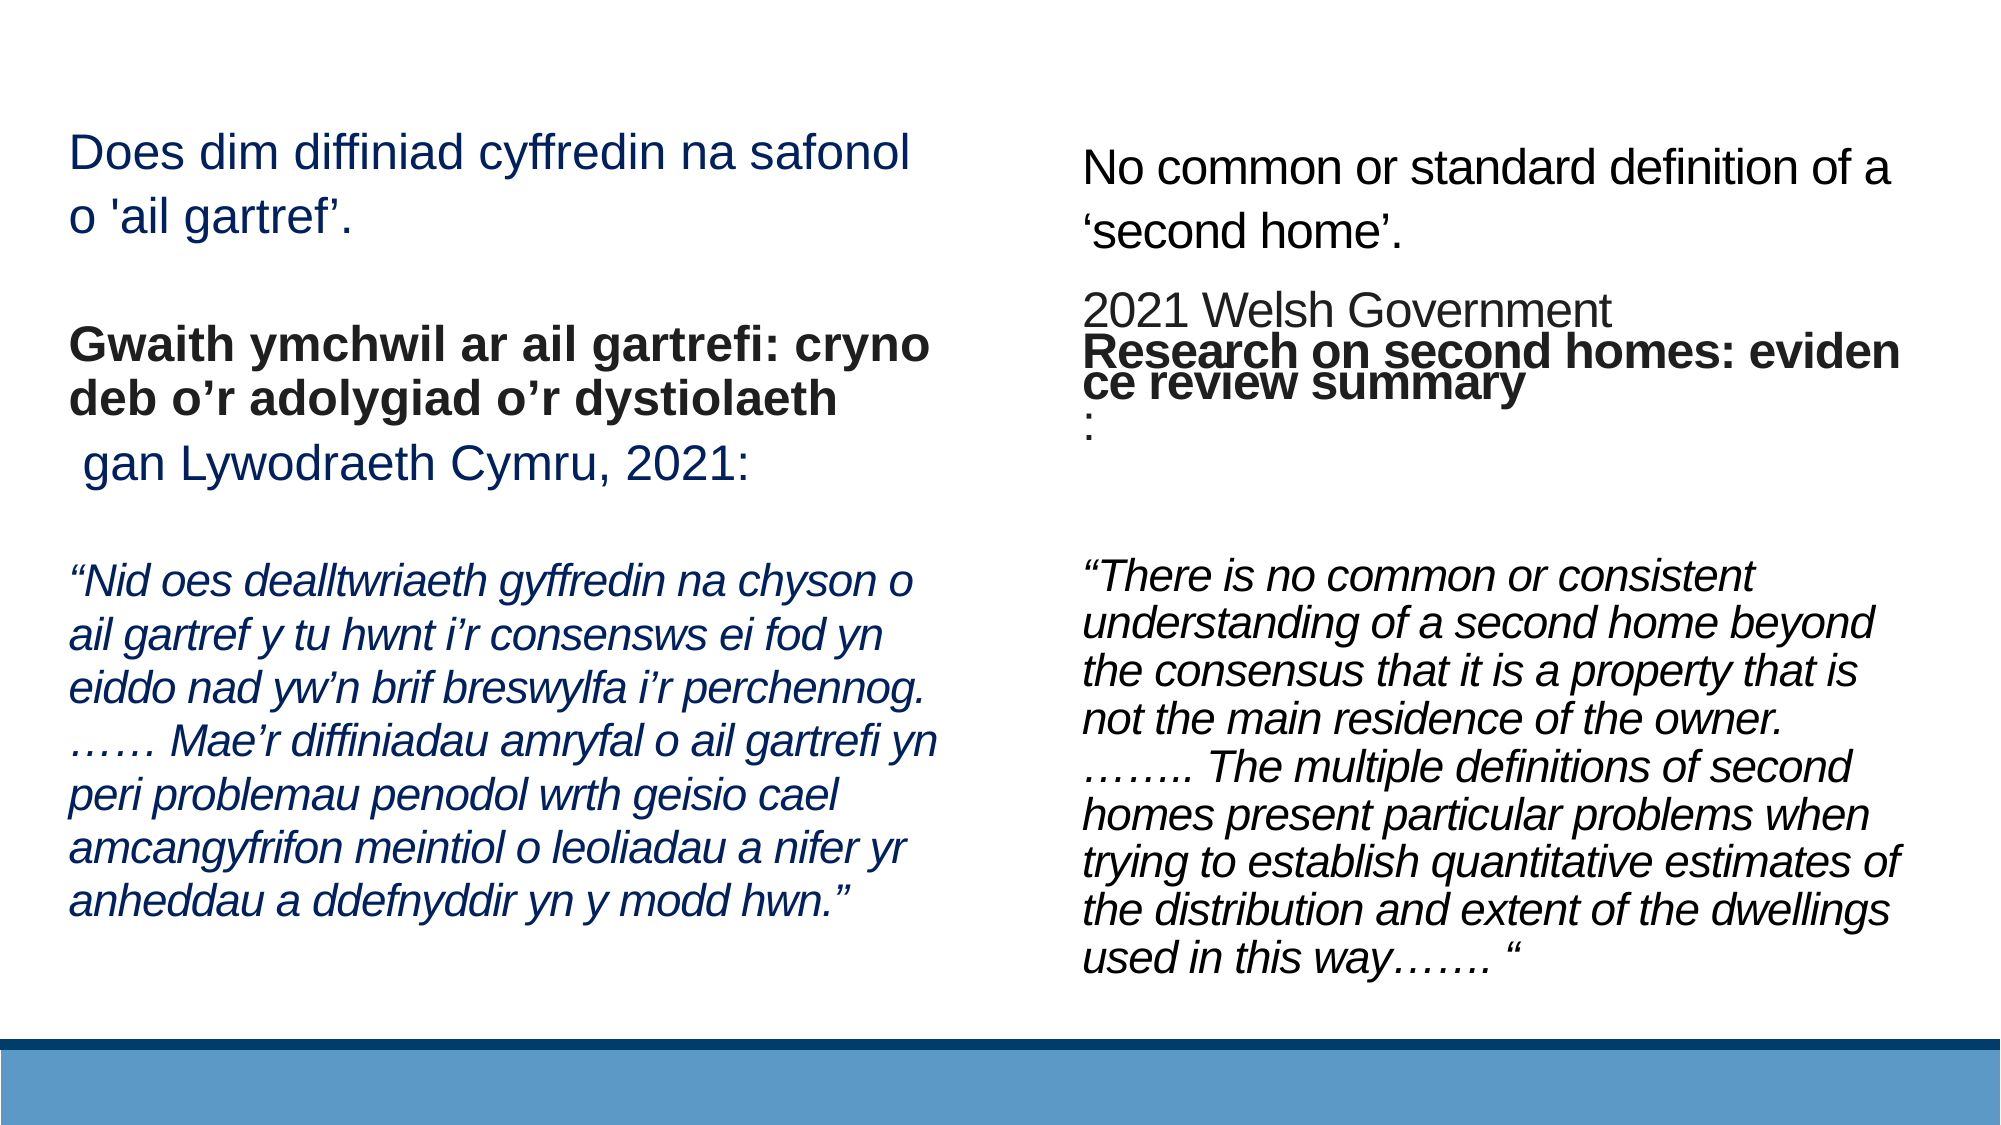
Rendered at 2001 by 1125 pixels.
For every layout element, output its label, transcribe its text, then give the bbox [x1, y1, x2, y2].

text_box Does dim diffiniad cyffredin na safonol o 'ail gartref’. Gwaith ymchwil ar ail gartrefi: crynodeb o’r adolygiad o’r dystiolaeth gan Lywodraeth Cymru, 2021: “Nid oes dealltwriaeth gyffredin na chyson o ail gartref y tu hwnt i’r consensws ei fod yn eiddo nad yw’n brif breswylfa i’r perchennog. …… Mae’r diffiniadau amryfal o ail gartrefi yn peri problemau penodol wrth geisio cael amcangyfrifon meintiol o leoliadau a nifer yr anheddau a ddefnyddir yn y modd hwn.” [53, 107, 959, 1125]
text_box No common or standard definition of a ‘second home’. 2021 Welsh Government Research on second homes: evidence review summary: “There is no common or consistent understanding of a second home beyond the consensus that it is a property that is not the main residence of the owner. …….. The multiple definitions of second homes present particular problems when trying to establish quantitative estimates of the distribution and extent of the dwellings used in this way……. “ [1067, 122, 1916, 1003]
